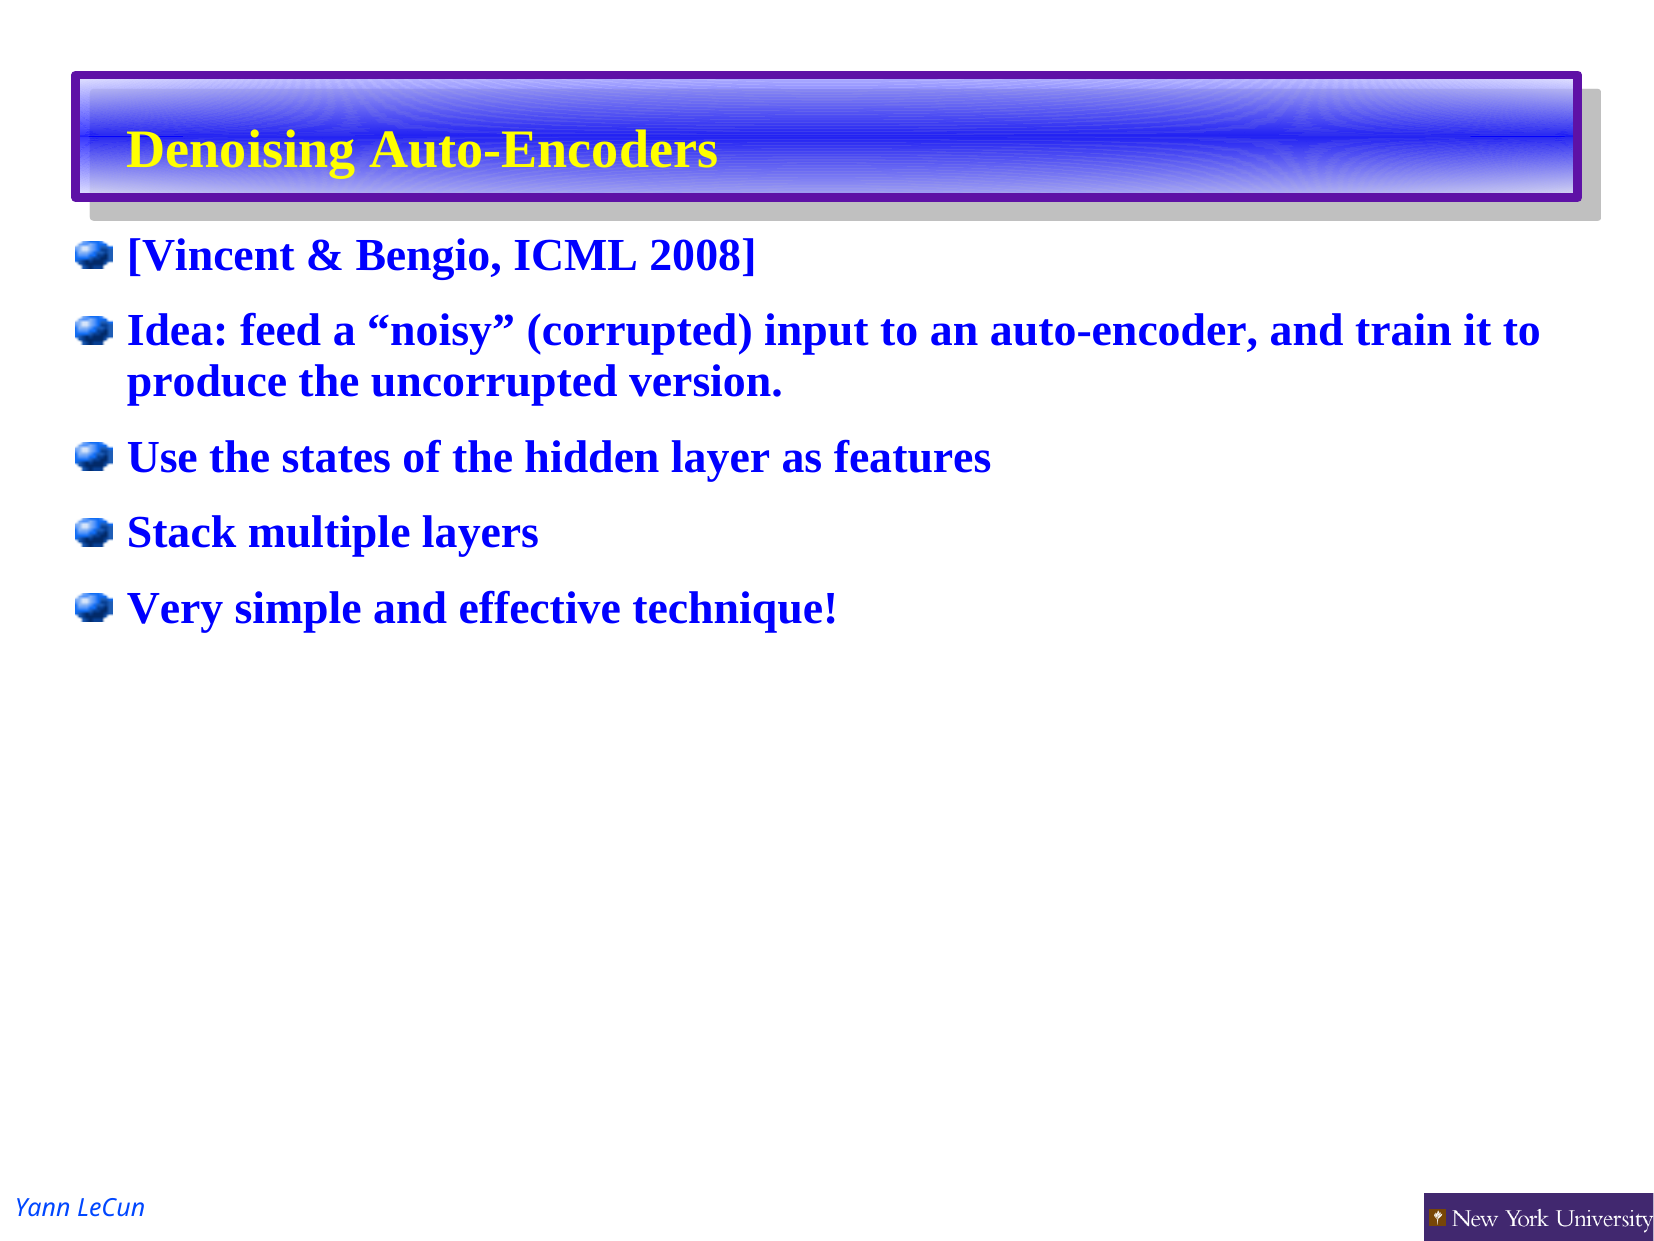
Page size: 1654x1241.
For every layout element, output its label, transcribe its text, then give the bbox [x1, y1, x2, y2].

title Denoising Auto-Encoders [75, 75, 1578, 198]
picture [1424, 1193, 1654, 1241]
list [Vincent & Bengio, ICML 2008] Idea: feed a “noisy” (corrupted) input to an auto-encoder, and train it to produce the uncorrupted version. Use the states of the hidden layer as features Stack multiple layers Very simple and effective technique! [75, 229, 1597, 1165]
